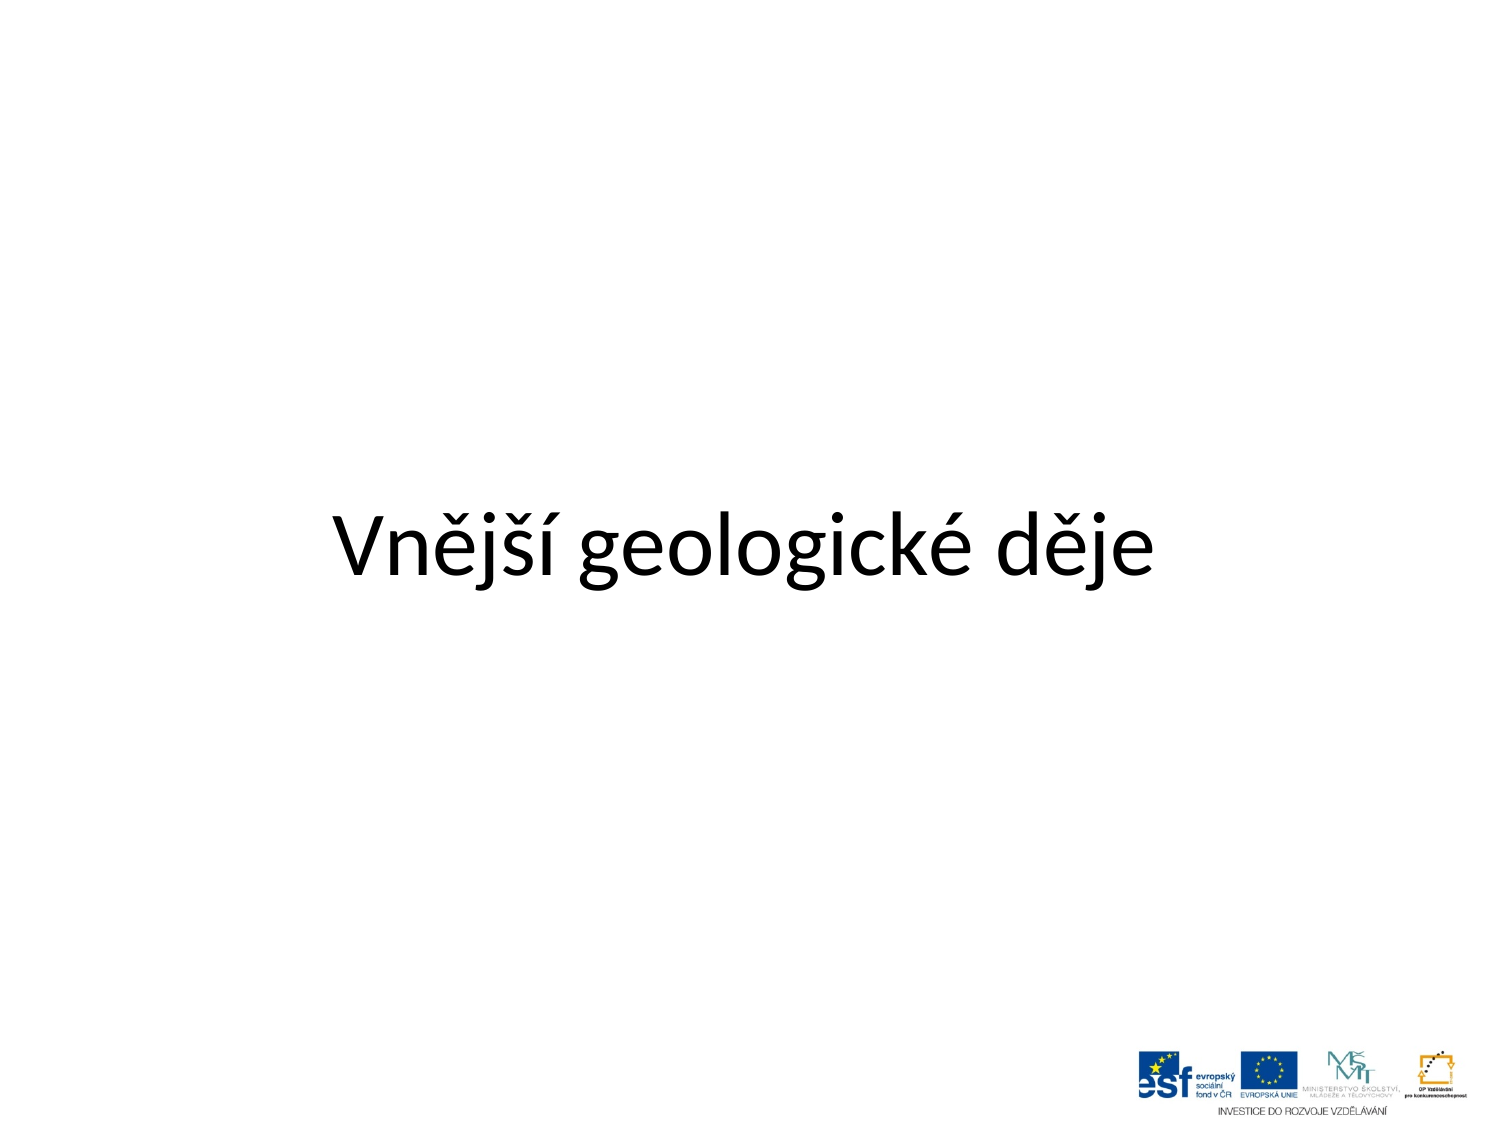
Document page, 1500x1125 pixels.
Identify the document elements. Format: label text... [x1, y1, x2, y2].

picture [1125, 1035, 1476, 1125]
title Vnější geologické děje [70, 445, 1421, 633]
